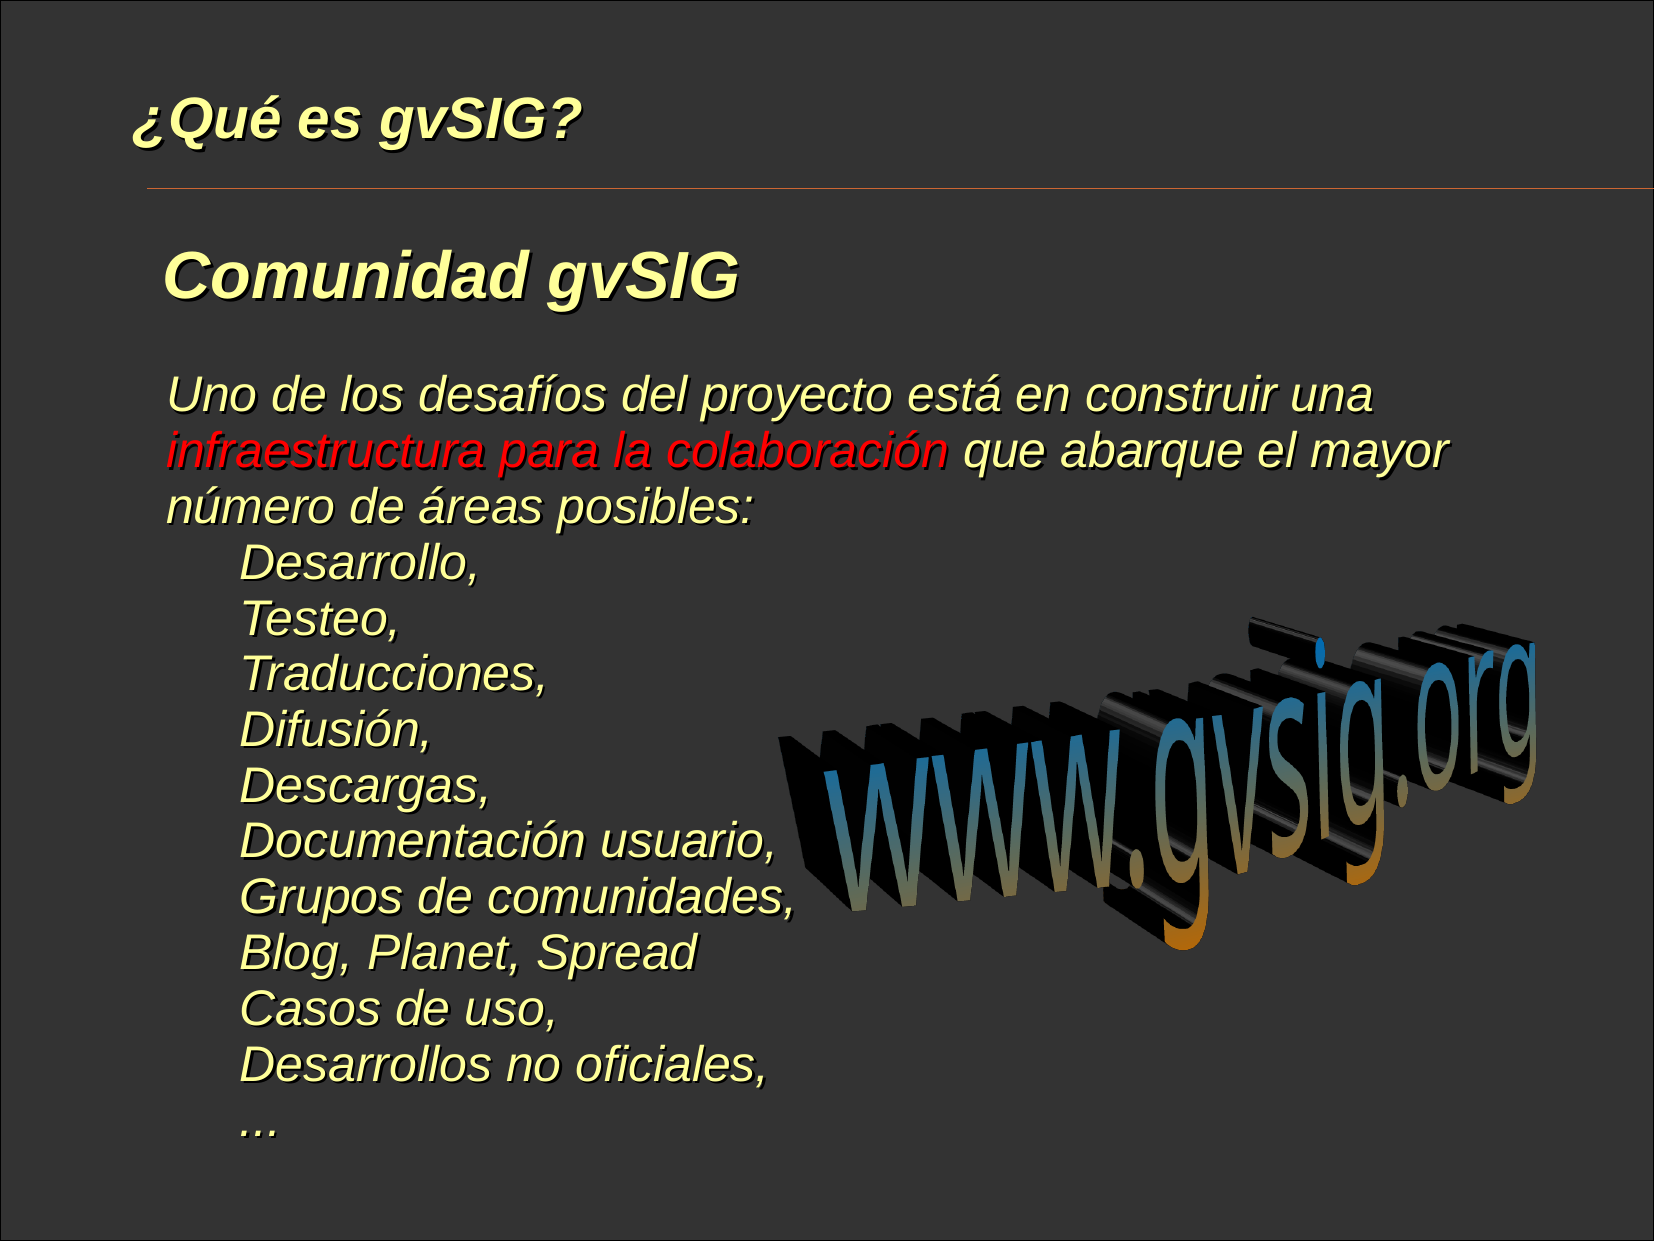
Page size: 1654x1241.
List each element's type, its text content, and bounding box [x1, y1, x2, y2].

text_box Comunidad gvSIG [147, 230, 886, 320]
text_box ¿Qué es gvSIG? [118, 78, 975, 169]
text_box [0, 0, 1654, 1241]
text_box Uno de los desafíos del proyecto está en construir una infraestructura para la colaboración que abarque el mayor número de áreas posibles: Desarrollo, Testeo, Traducciones, Difusión, Descargas, Documentación usuario, Grupos de comunidades, Blog, Planet, Spread Casos de uso, Desarrollos no oficiales, ... [151, 359, 1565, 1155]
